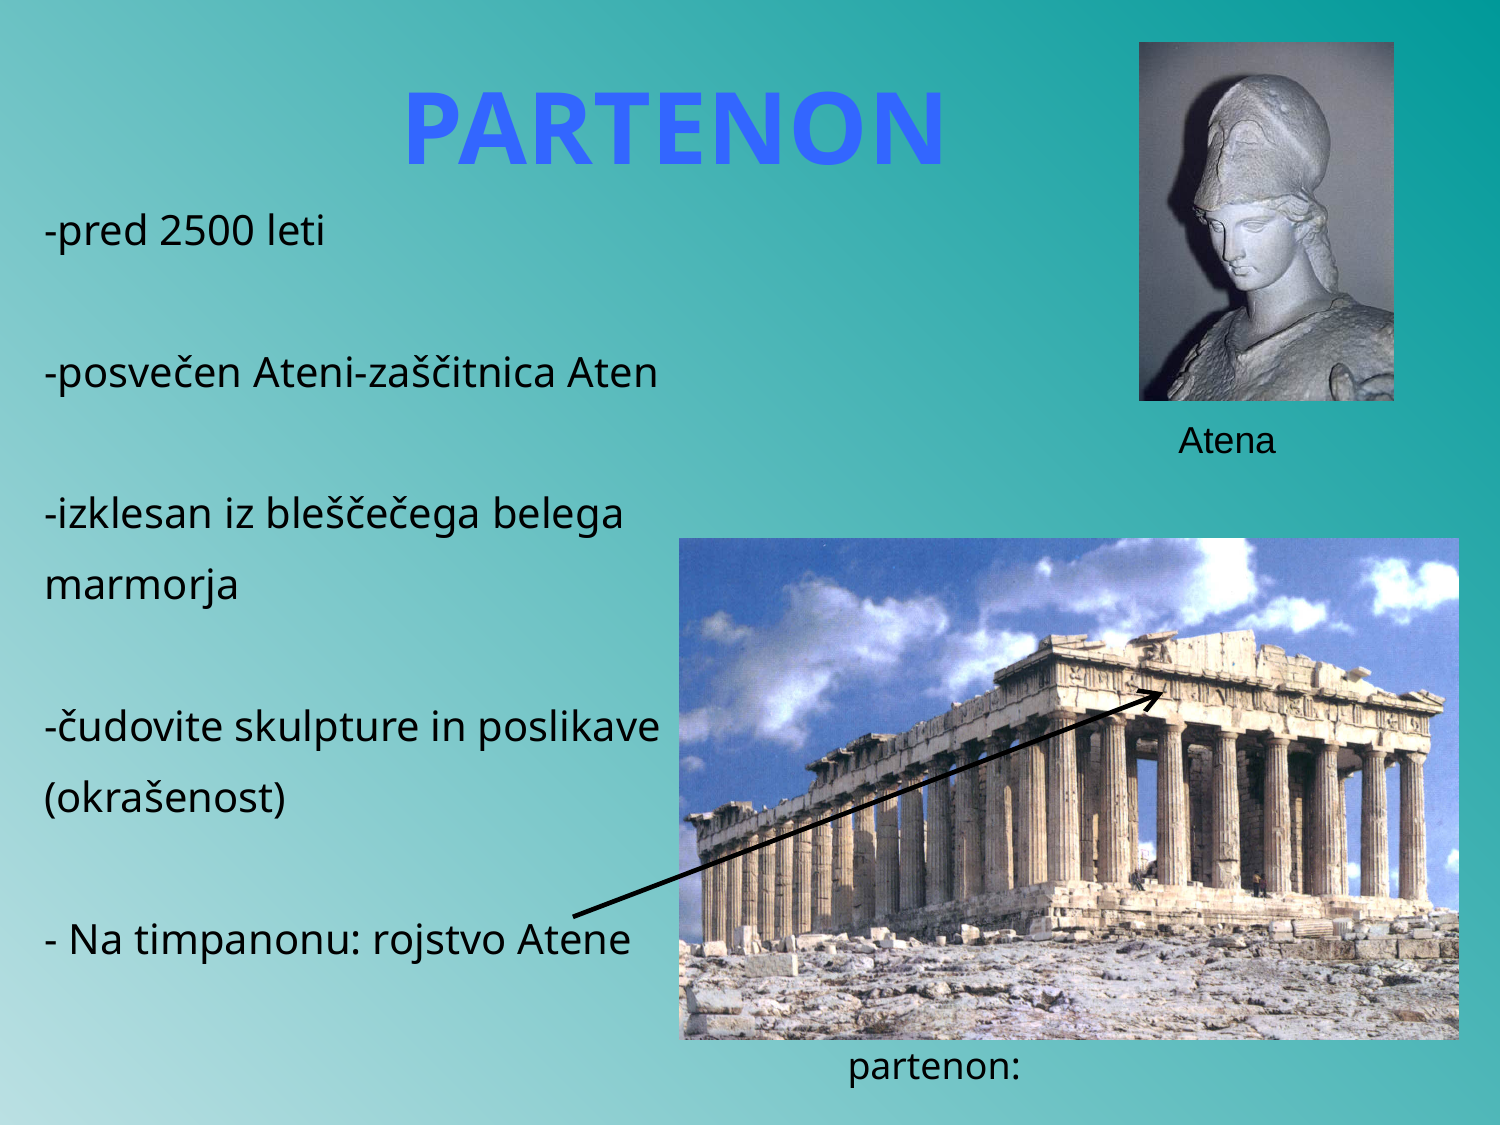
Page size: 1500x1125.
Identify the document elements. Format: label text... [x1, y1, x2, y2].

picture [679, 538, 1459, 1040]
text_box -pred 2500 leti -posvečen Ateni-zaščitnica Aten -izklesan iz bleščečega belega marmorja -čudovite skulpture in poslikave (okrašenost) - Na timpanonu: rojstvo Atene [29, 196, 703, 970]
picture [1139, 42, 1394, 401]
text_box Atena [1163, 408, 1353, 469]
title PARTENON [0, 31, 1350, 219]
text_box partenon: [832, 1034, 1400, 1095]
